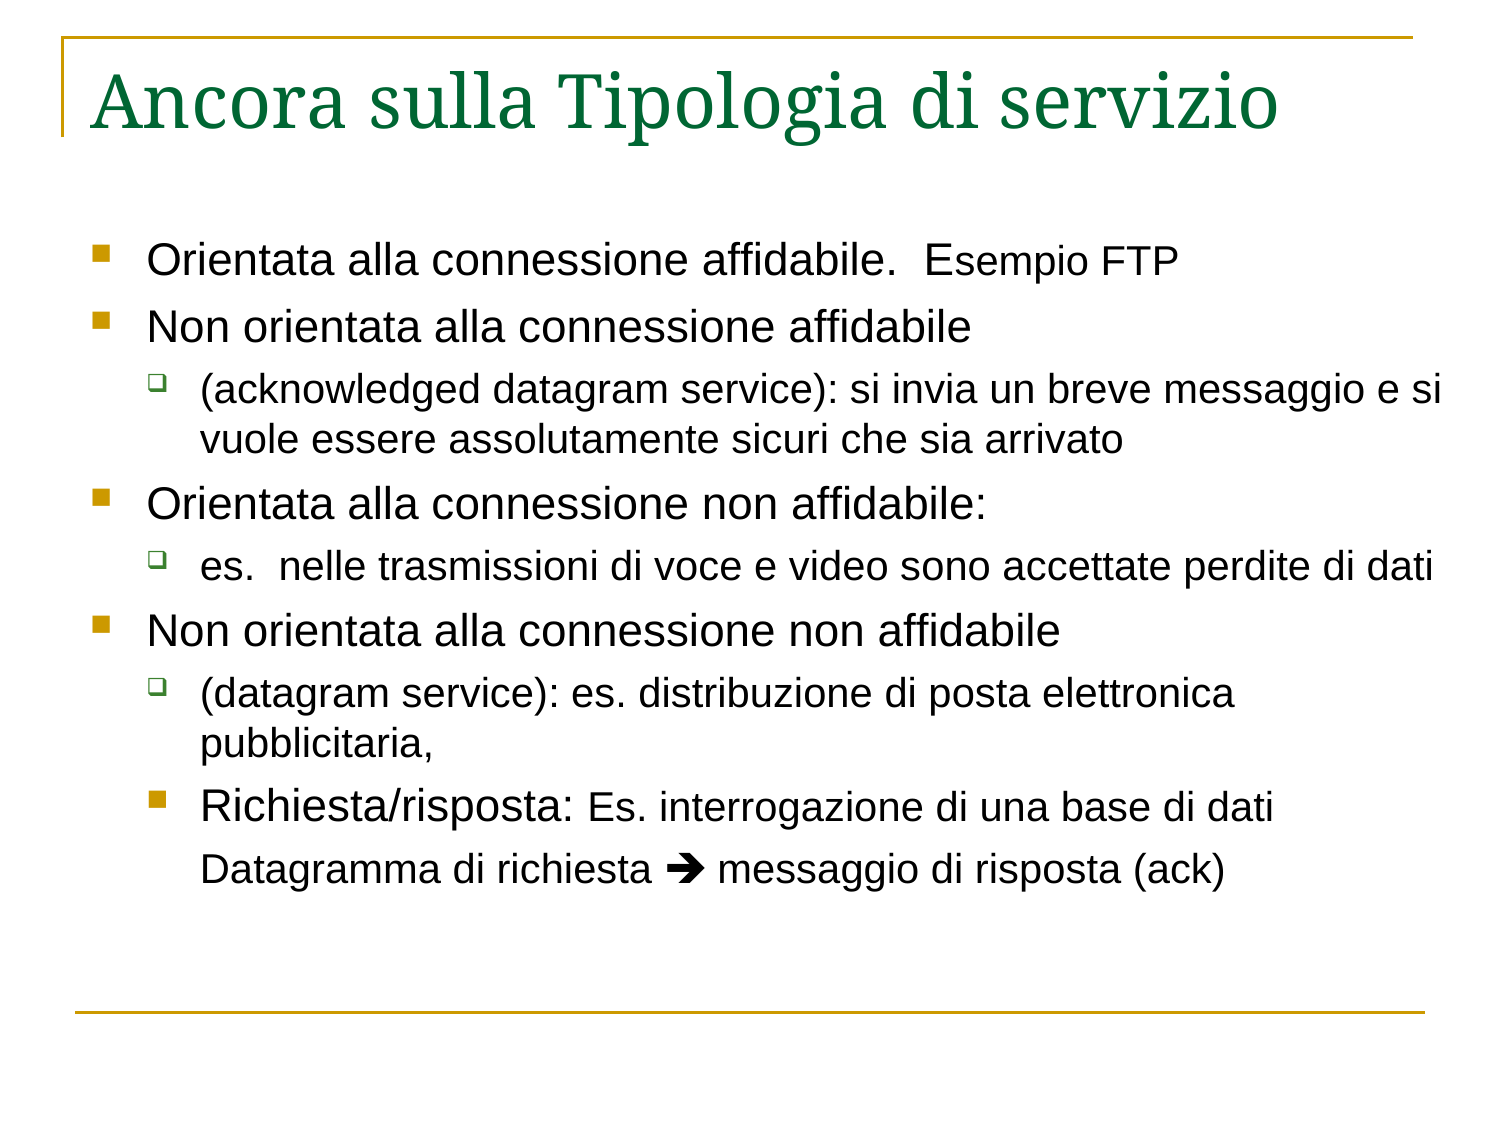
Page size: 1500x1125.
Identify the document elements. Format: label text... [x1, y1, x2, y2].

title Ancora sulla Tipologia di servizio [75, 45, 1426, 222]
list Orientata alla connessione affidabile. Esempio FTP Non orientata alla connessione affidabile (acknowledged datagram service): si invia un breve messaggio e si vuole essere assolutamente sicuri che sia arrivato Orientata alla connessione non affidabile: es. nelle trasmissioni di voce e video sono accettate perdite di dati Non orientata alla connessione non affidabile (datagram service): es. distribuzione di posta elettronica pubblicitaria, Richiesta/risposta: Es. interrogazione di una base di dati Datagramma di richiesta  messaggio di risposta (ack) [74, 222, 1477, 1006]
